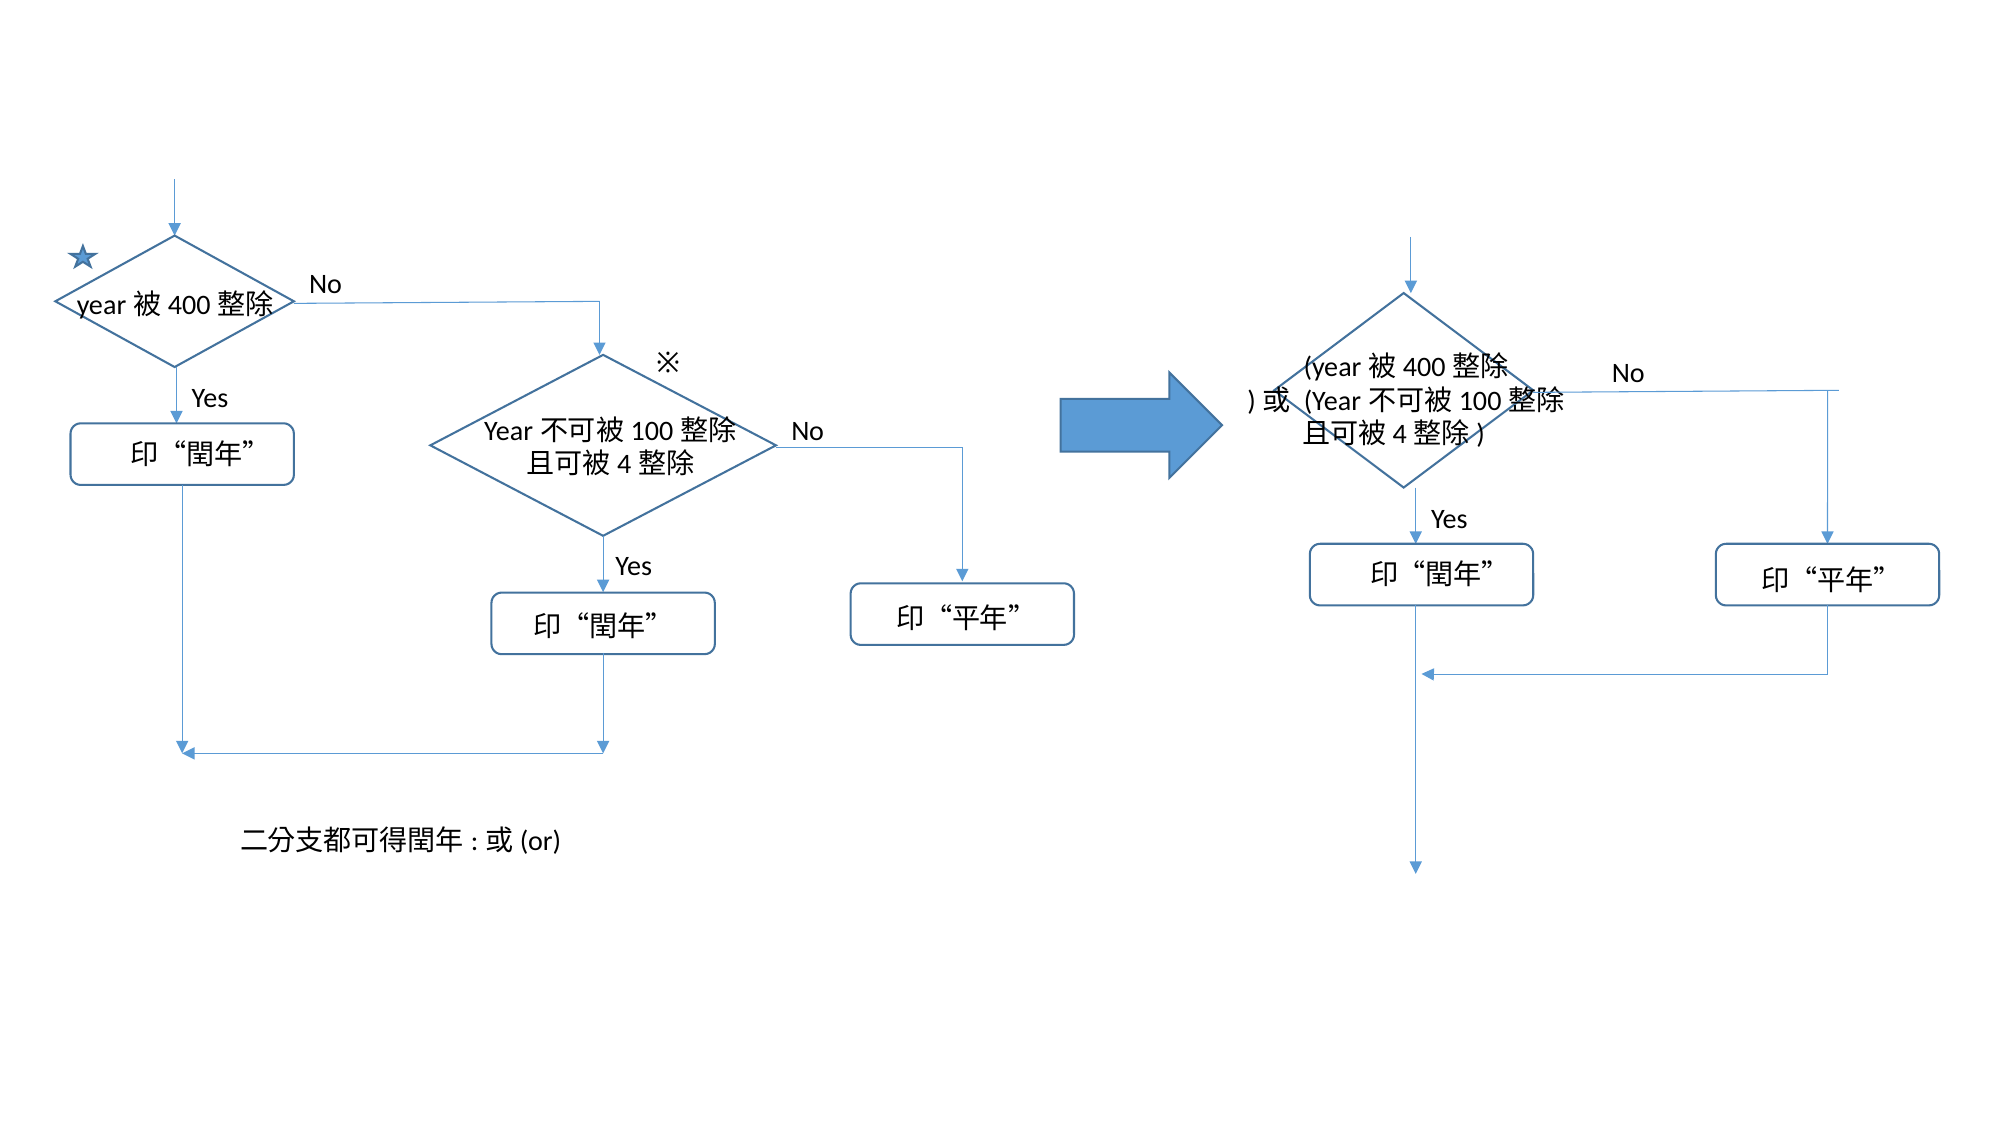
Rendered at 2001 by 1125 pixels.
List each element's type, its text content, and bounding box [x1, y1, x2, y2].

text_box 印“平年” [1746, 554, 1917, 604]
text_box 印“閏年” [518, 600, 689, 650]
text_box 印“閏年” [1355, 549, 1525, 598]
text_box 二分支都可得閏年:或(or) [225, 815, 576, 864]
text_box (year被400整除 )或 (Year不可被100整除 且可被4整除) [1207, 340, 1580, 457]
text_box No [776, 405, 839, 454]
text_box Yes [600, 540, 668, 589]
text_box No [294, 258, 357, 307]
text_box Yes [1416, 492, 1483, 542]
text_box 印“閏年” [115, 428, 286, 478]
text_box 印“平年” [881, 592, 1051, 642]
text_box [1060, 372, 1223, 478]
text_box [70, 246, 96, 267]
text_box Year不可被100整除 且可被4整除 [469, 404, 751, 487]
text_box No [1597, 346, 1660, 396]
text_box Yes [176, 372, 244, 422]
text_box year被400整除 [62, 278, 289, 328]
text_box ※ [641, 336, 695, 386]
